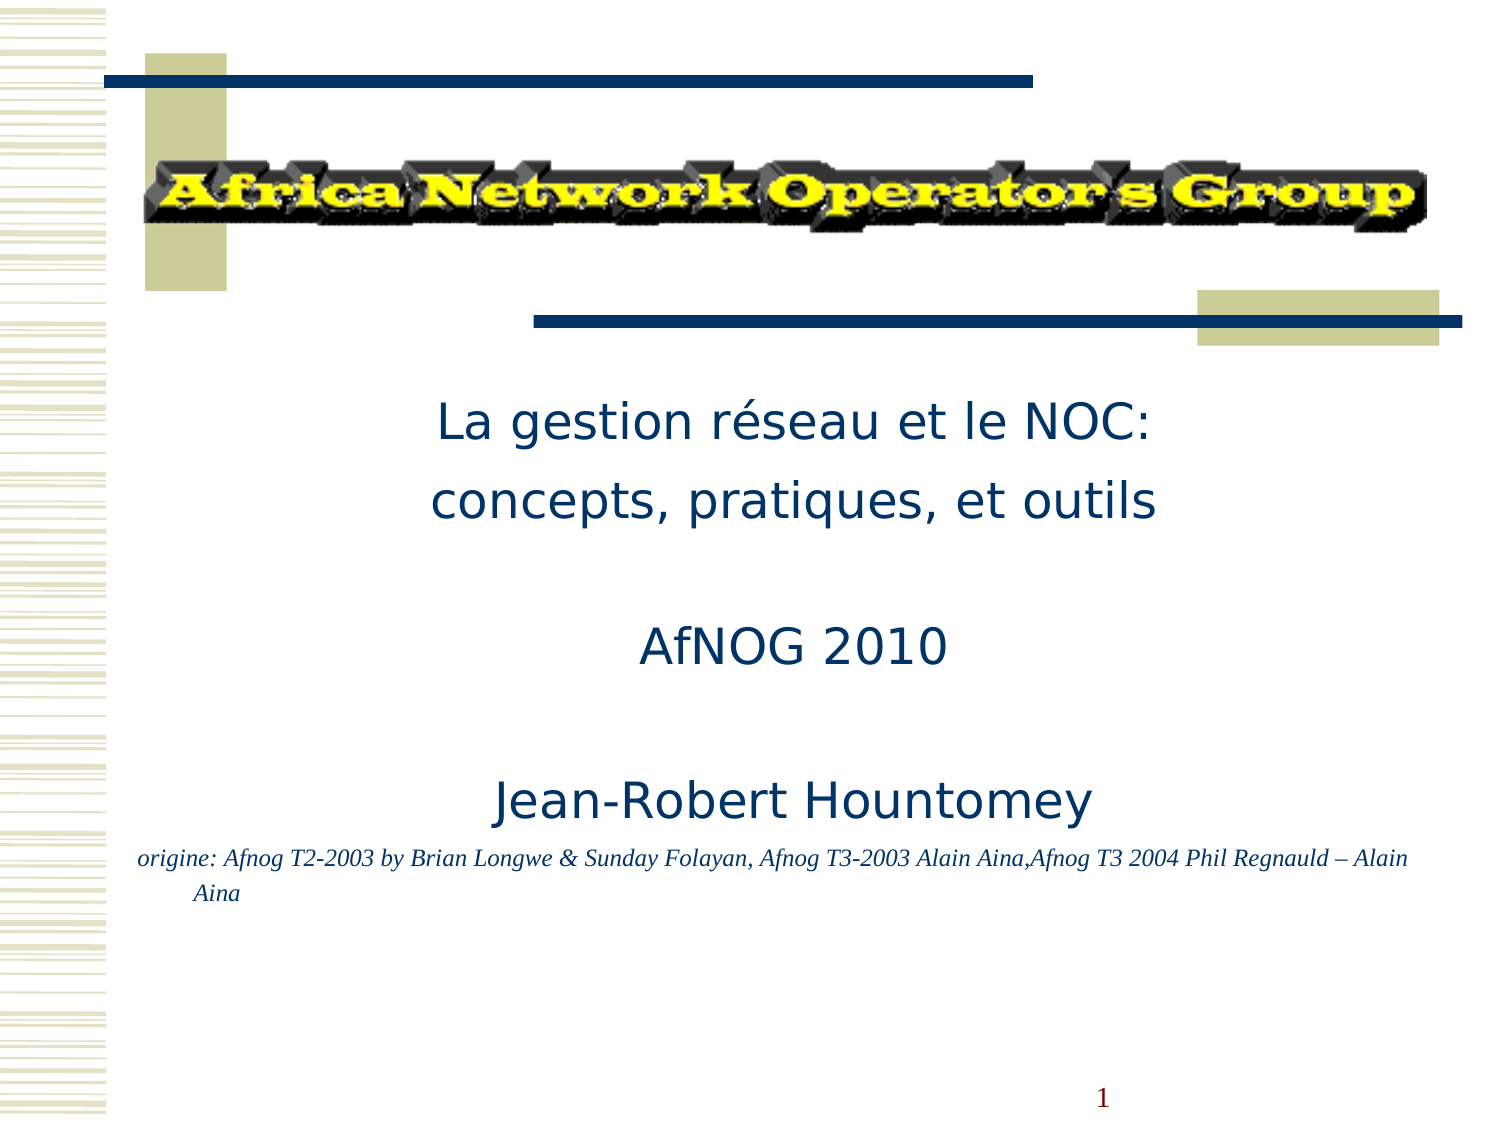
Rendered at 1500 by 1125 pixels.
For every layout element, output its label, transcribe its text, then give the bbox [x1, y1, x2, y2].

picture [137, 137, 1427, 255]
title [225, 99, 1437, 289]
list La gestion réseau et le NOC: concepts, pratiques, et outils AfNOG 2010 Jean-Robert Hountomey origine: Afnog T2-2003 by Brian Longwe & Sunday Folayan, Afnog T3-2003 Alain Aina,Afnog T3 2004 Phil Regnauld – Alain Aina [66, 385, 1467, 977]
